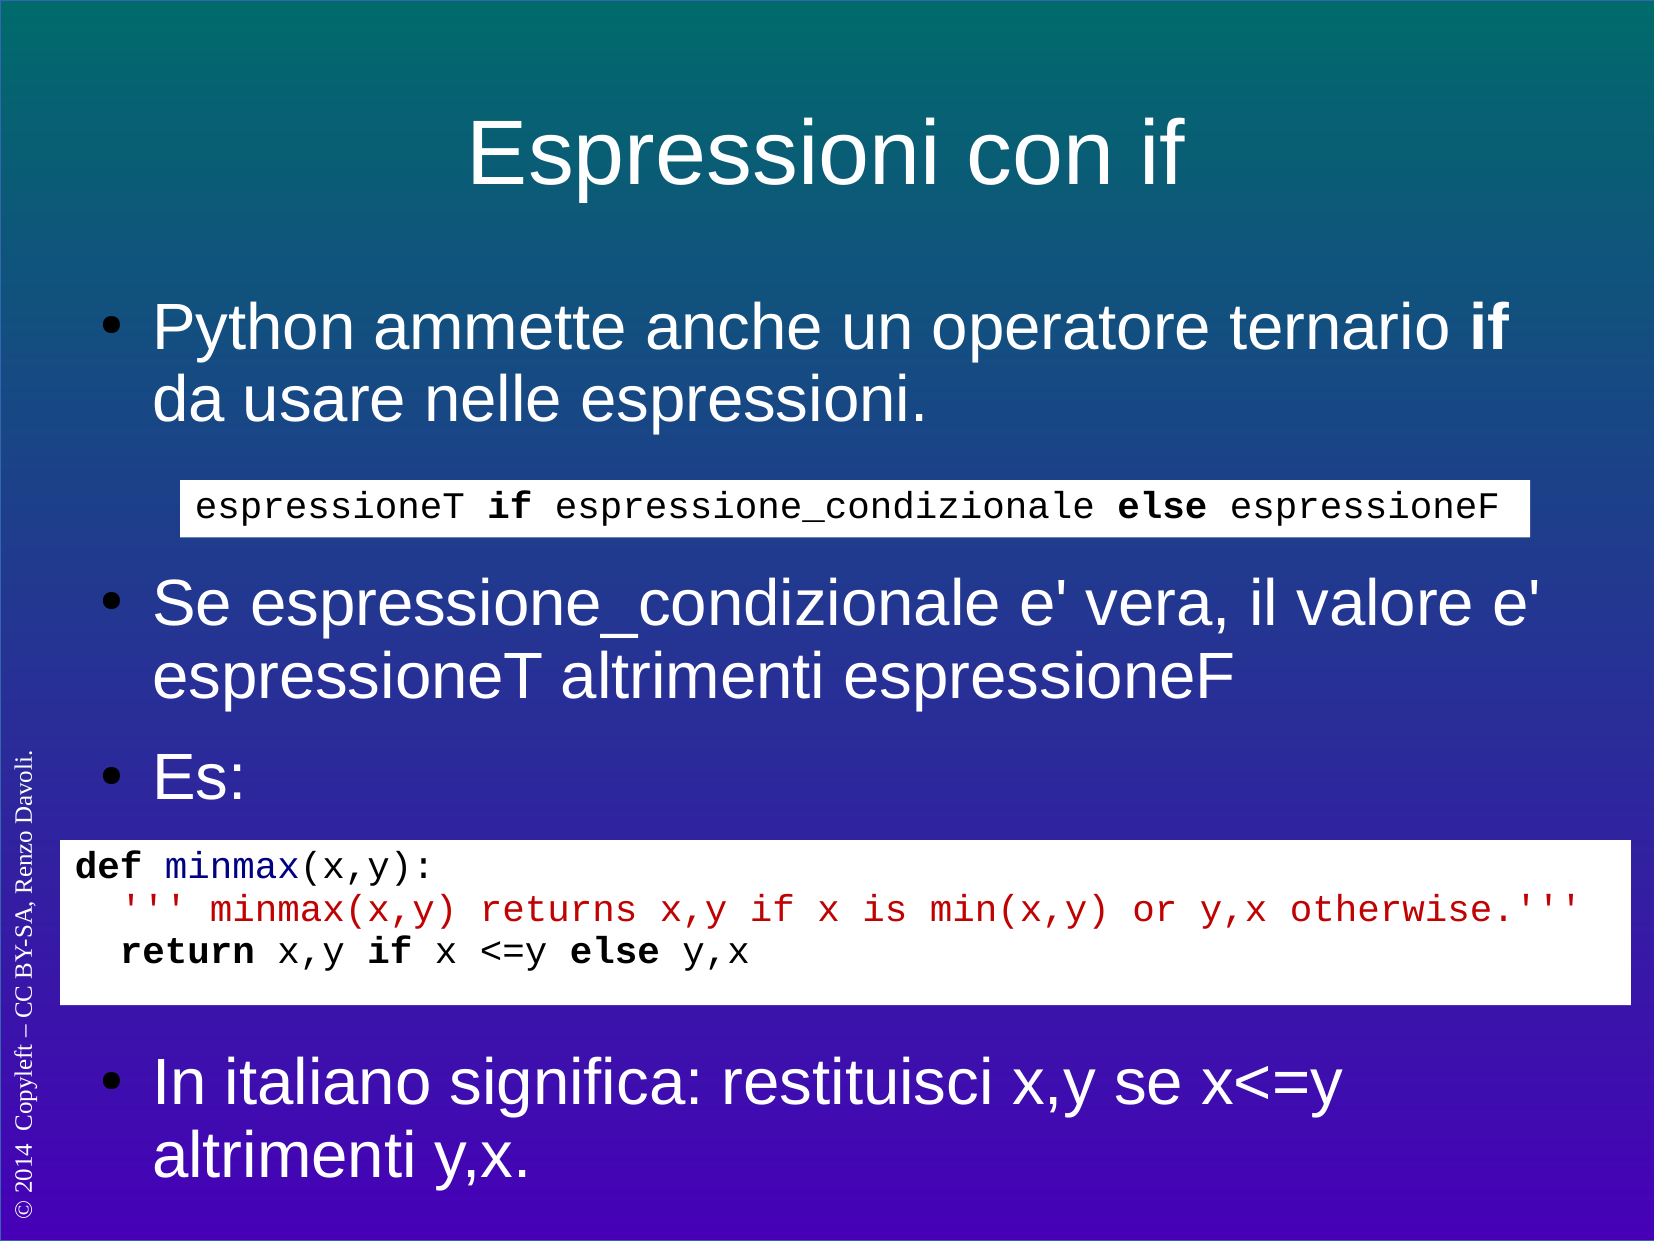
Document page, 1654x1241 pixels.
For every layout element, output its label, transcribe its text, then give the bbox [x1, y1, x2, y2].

title Espressioni con if [82, 49, 1571, 257]
text_box espressioneT if espressione_condizionale else espressioneF [180, 480, 1531, 538]
list Python ammette anche un operatore ternario if da usare nelle espressioni. Se espressione_condizionale e' vera, il valore e' espressioneT altrimenti espressioneF Es: In italiano significa: restituisci x,y se x<=y altrimenti y,x. [82, 290, 1571, 840]
list Python ammette anche un operatore ternario if da usare nelle espressioni. Se espressione_condizionale e' vera, il valore e' espressioneT altrimenti espressioneF Es: In italiano significa: restituisci x,y se x<=y altrimenti y,x. [82, 1006, 1571, 1201]
text_box def minmax(x,y): ''' minmax(x,y) returns x,y if x is min(x,y) or y,x otherwise.''' return x,y if x <=y else y,x [60, 840, 1631, 1006]
